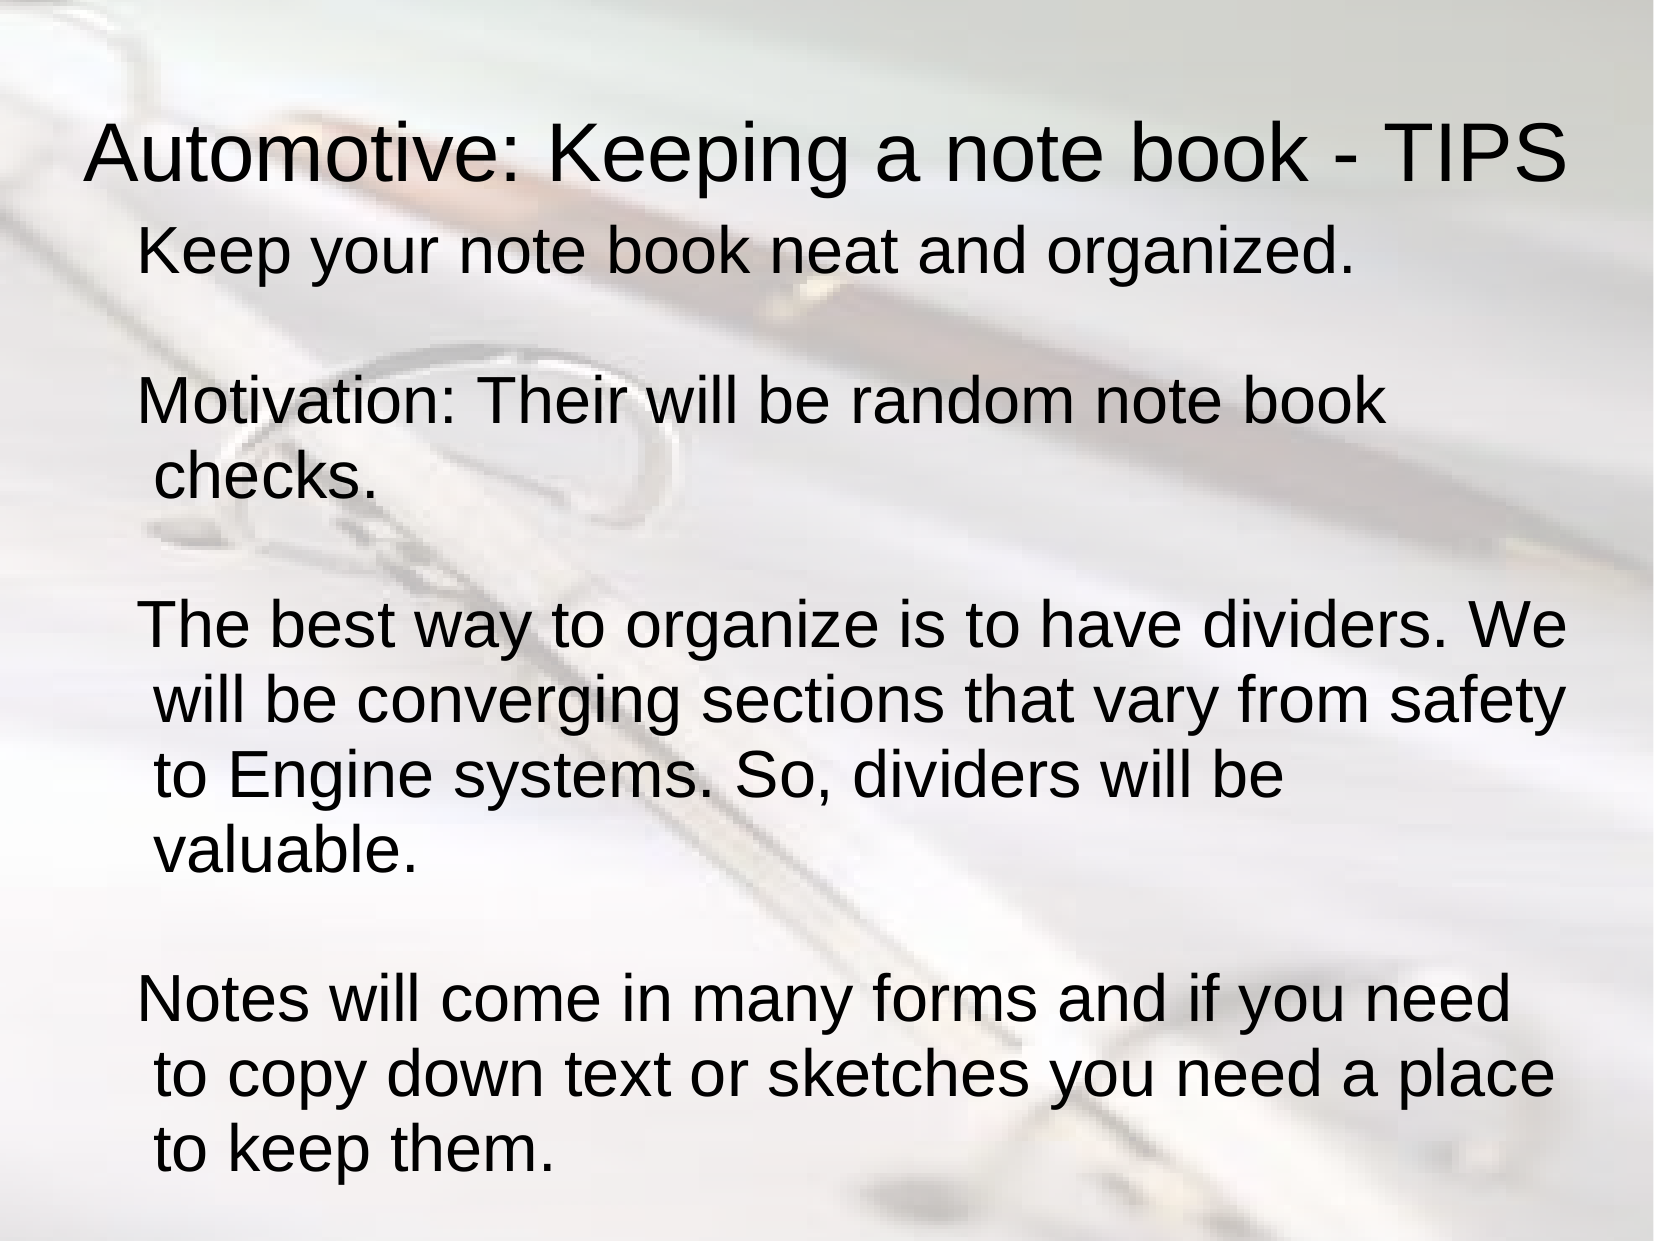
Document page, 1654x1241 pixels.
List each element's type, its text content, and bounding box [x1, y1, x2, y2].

subtitle Keep your note book neat and organized. Motivation: Their will be random note book checks. The best way to organize is to have dividers. We will be converging sections that vary from safety to Engine systems. So, dividers will be valuable. Notes will come in many forms and if you need to copy down text or sketches you need a place to keep them. [82, 213, 1571, 1186]
title Automotive: Keeping a note book - TIPS [82, 49, 1571, 213]
picture [0, 0, 1654, 1241]
